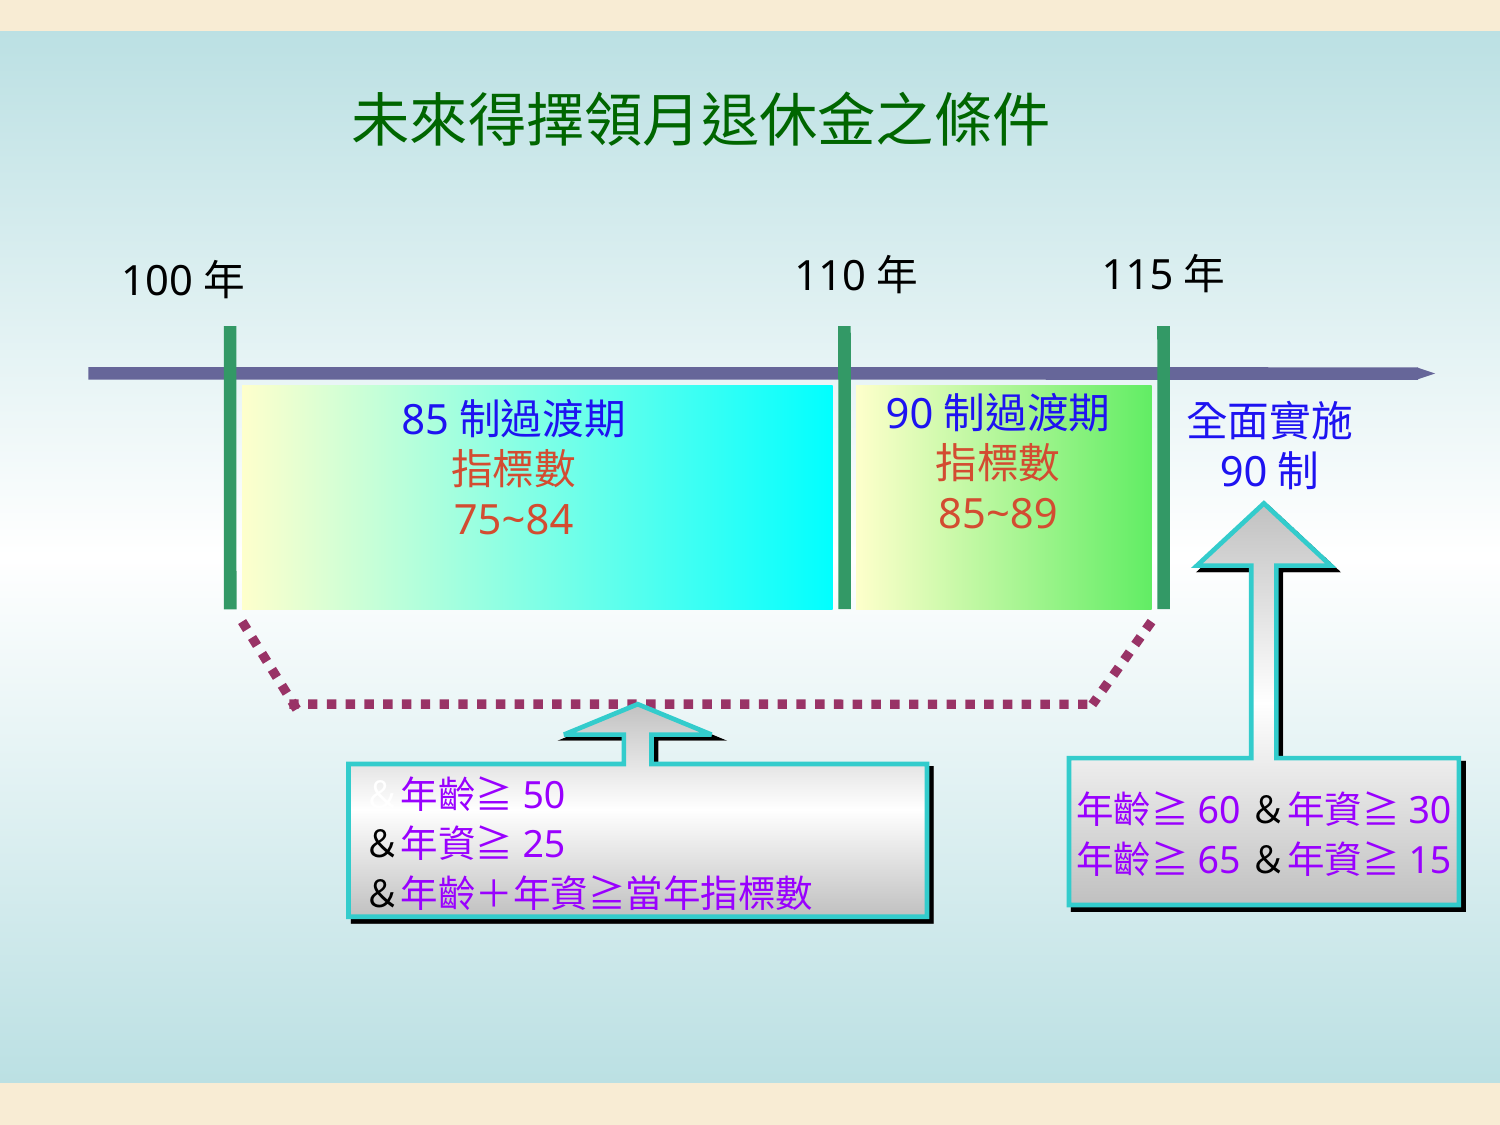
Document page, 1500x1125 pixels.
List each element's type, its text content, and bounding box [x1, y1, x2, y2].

text_box 全面實施 90制 [1175, 397, 1364, 492]
text_box 85制過渡期 指標數 75~84 [419, 397, 608, 539]
text_box 100年 [215, 277, 224, 286]
text_box 年齡≧60＆年資≧30 年齡≧65＆年資≧15 [1068, 503, 1459, 905]
text_box 110年 [888, 272, 897, 281]
text_box 90制過渡期 指標數 85~89 [904, 397, 1093, 527]
text_box 100年 [124, 232, 242, 326]
text_box 未來得擇領月退休金之條件 [337, 76, 1128, 161]
text_box 110年 [797, 232, 915, 315]
text_box ＆年齡≧50 ＆年資≧25 ＆年齡＋年資≧當年指標數 [348, 704, 928, 917]
text_box 115年 [1104, 243, 1223, 303]
text_box [0, 31, 1500, 1082]
text_box 115年 [1195, 271, 1204, 280]
